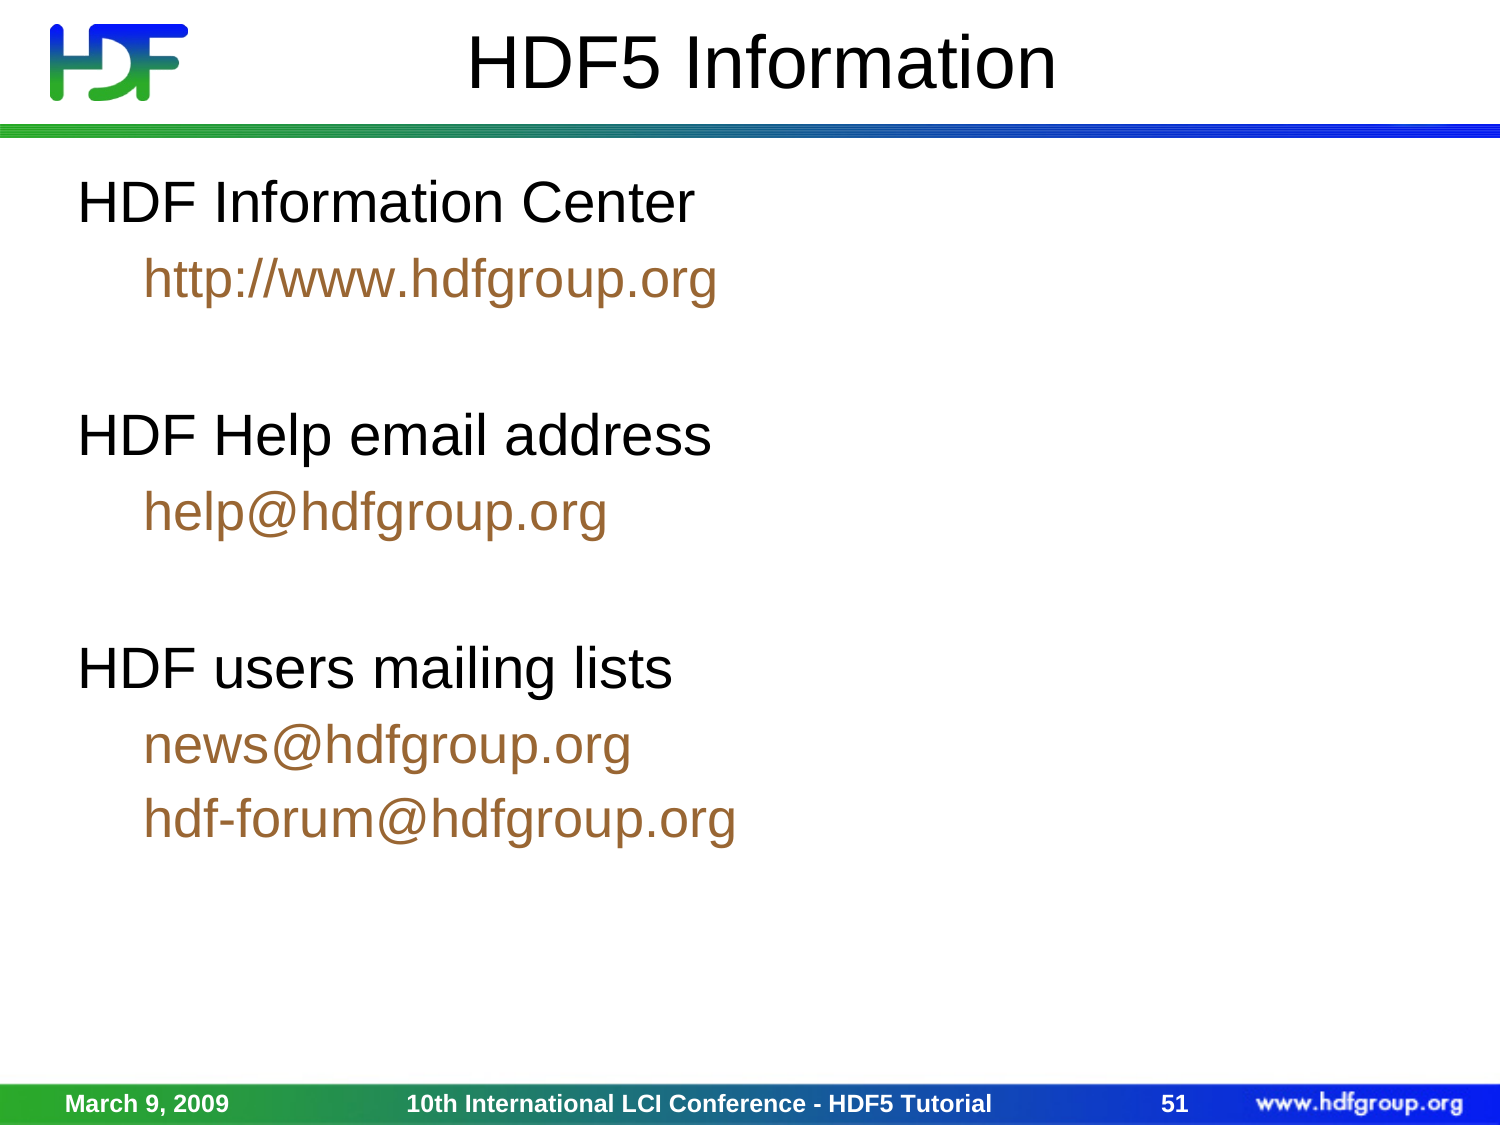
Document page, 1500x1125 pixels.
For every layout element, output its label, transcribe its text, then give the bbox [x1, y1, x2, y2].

list HDF Information Center http://www.hdfgroup.org HDF Help email address help@hdfgroup.org HDF users mailing lists news@hdfgroup.org hdf-forum@hdfgroup.org [62, 162, 1450, 1063]
title HDF5 Information [187, 13, 1338, 113]
text_box March 9, 2009 [49, 1087, 374, 1125]
picture [0, 0, 1500, 1125]
text_box 10th International LCI Conference - HDF5 Tutorial [374, 1087, 1026, 1125]
text_box <number> [1112, 1087, 1238, 1125]
